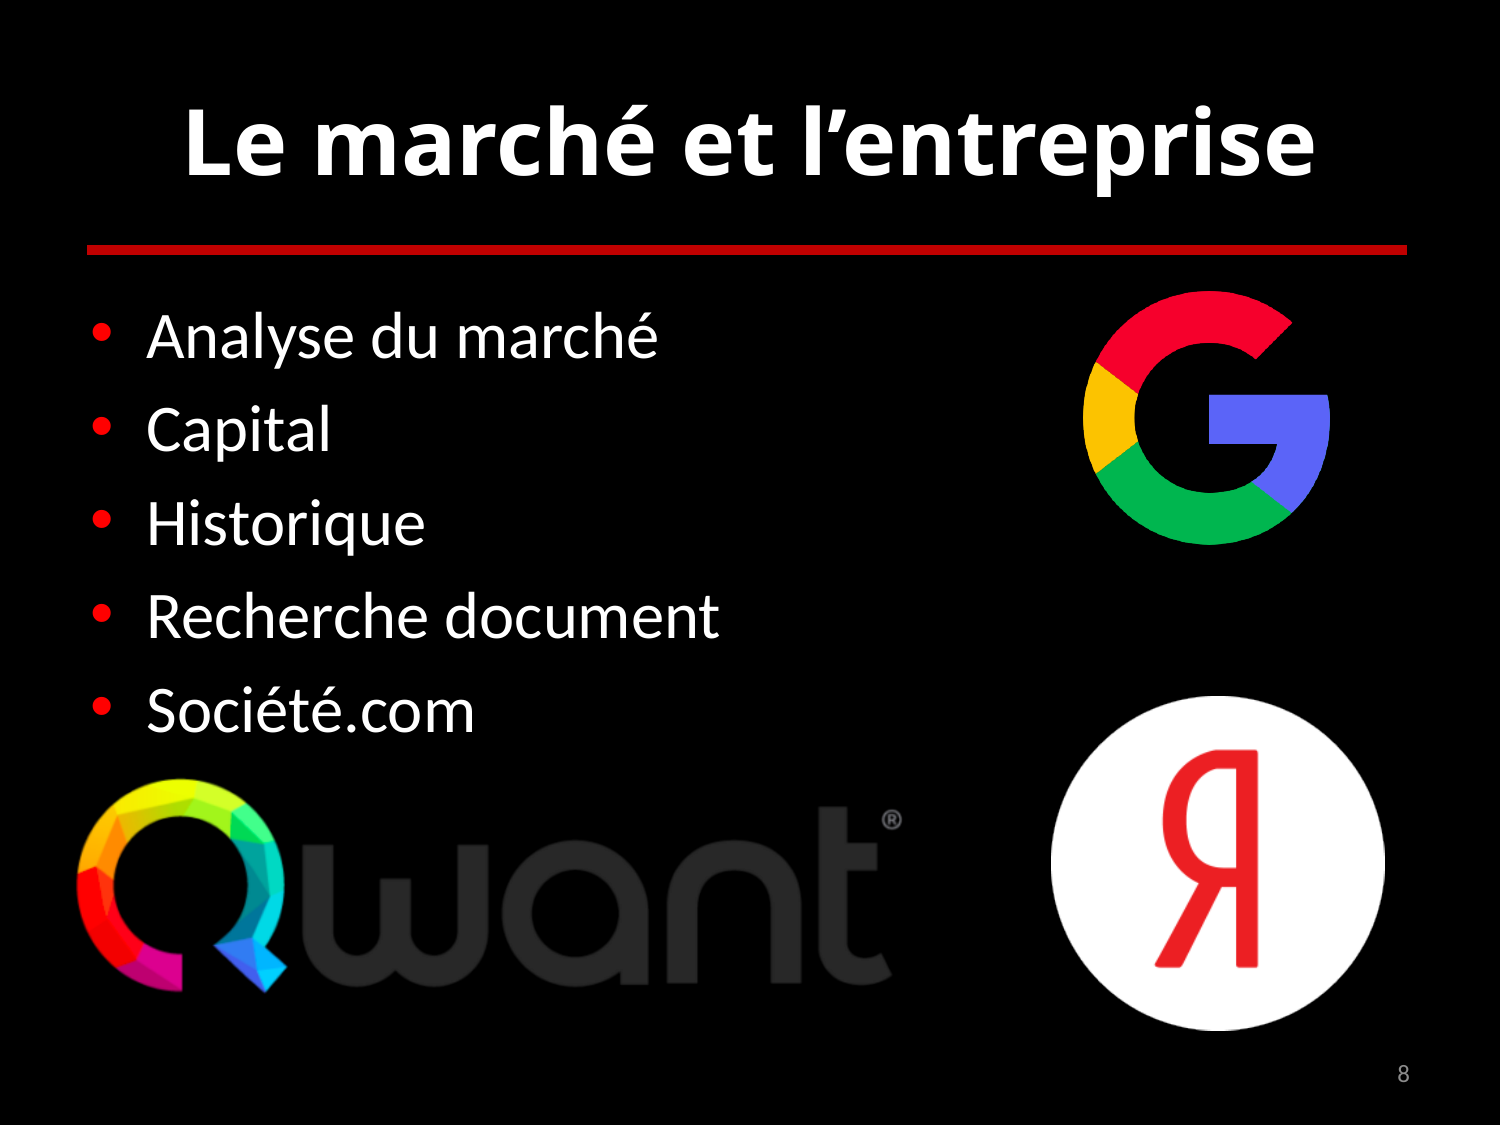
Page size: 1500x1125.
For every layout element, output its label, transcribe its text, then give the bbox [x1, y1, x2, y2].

list Analyse du marché Capital Historique Recherche document Société.com [75, 190, 1425, 934]
picture [0, 279, 1385, 1125]
title Le marché et l’entreprise [75, 45, 1425, 190]
slide_number <numéro> [1241, 1042, 1425, 1103]
